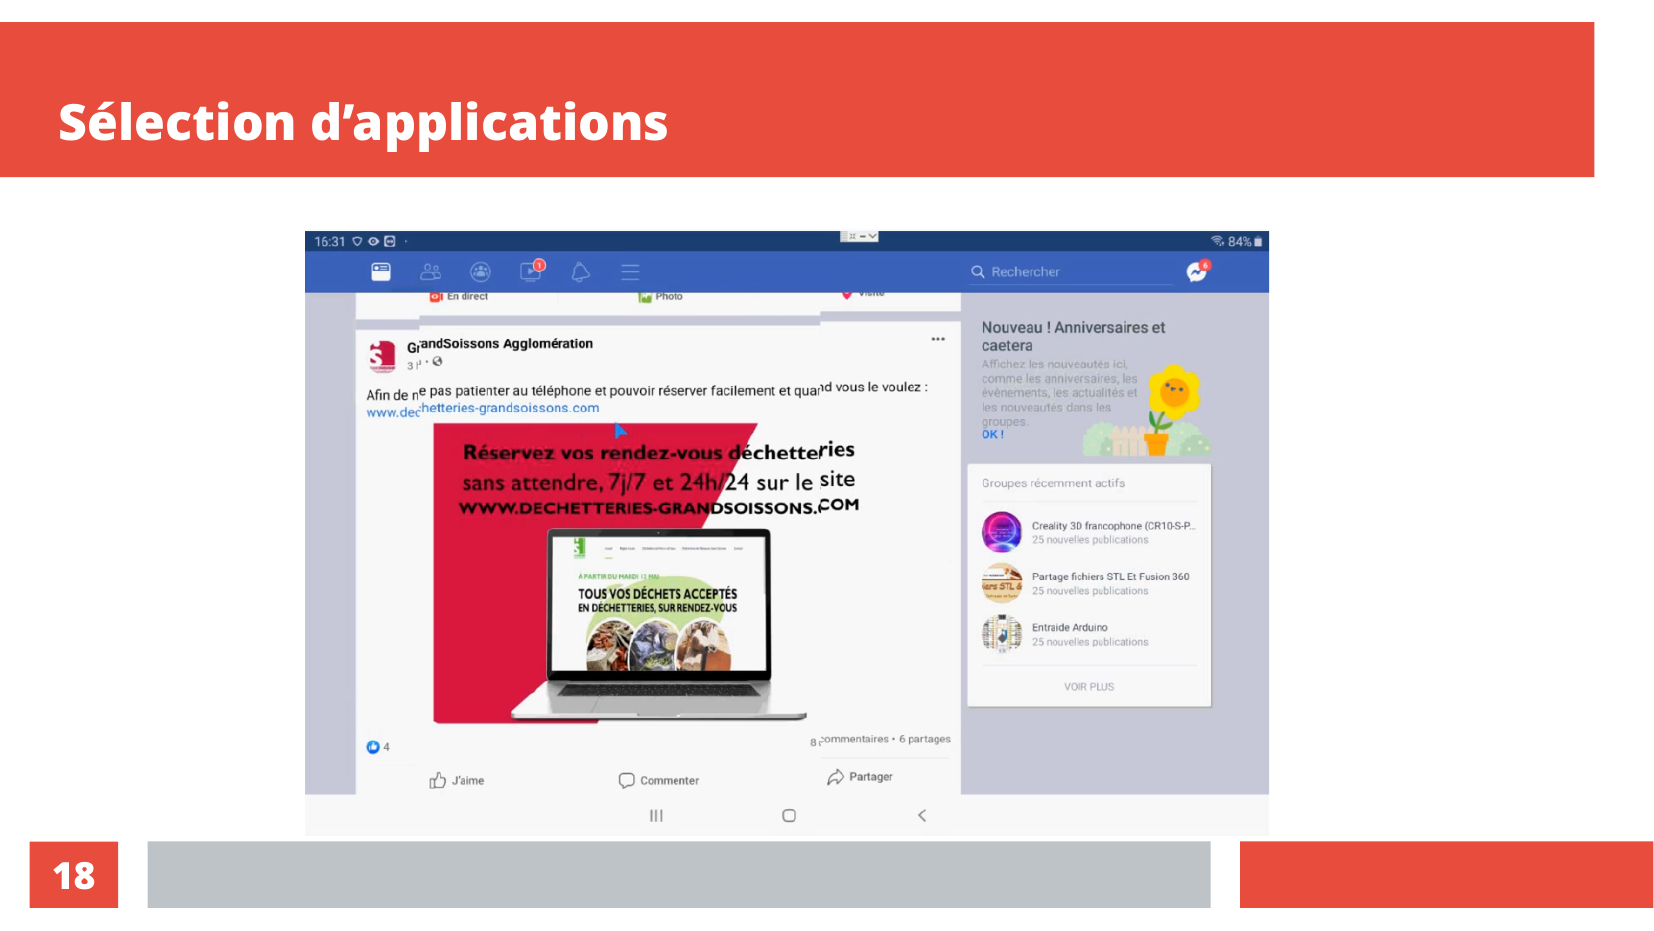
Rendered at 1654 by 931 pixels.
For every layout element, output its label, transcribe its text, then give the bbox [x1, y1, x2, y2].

title Sélection d’applications [59, 44, 1595, 156]
picture [305, 229, 1270, 836]
